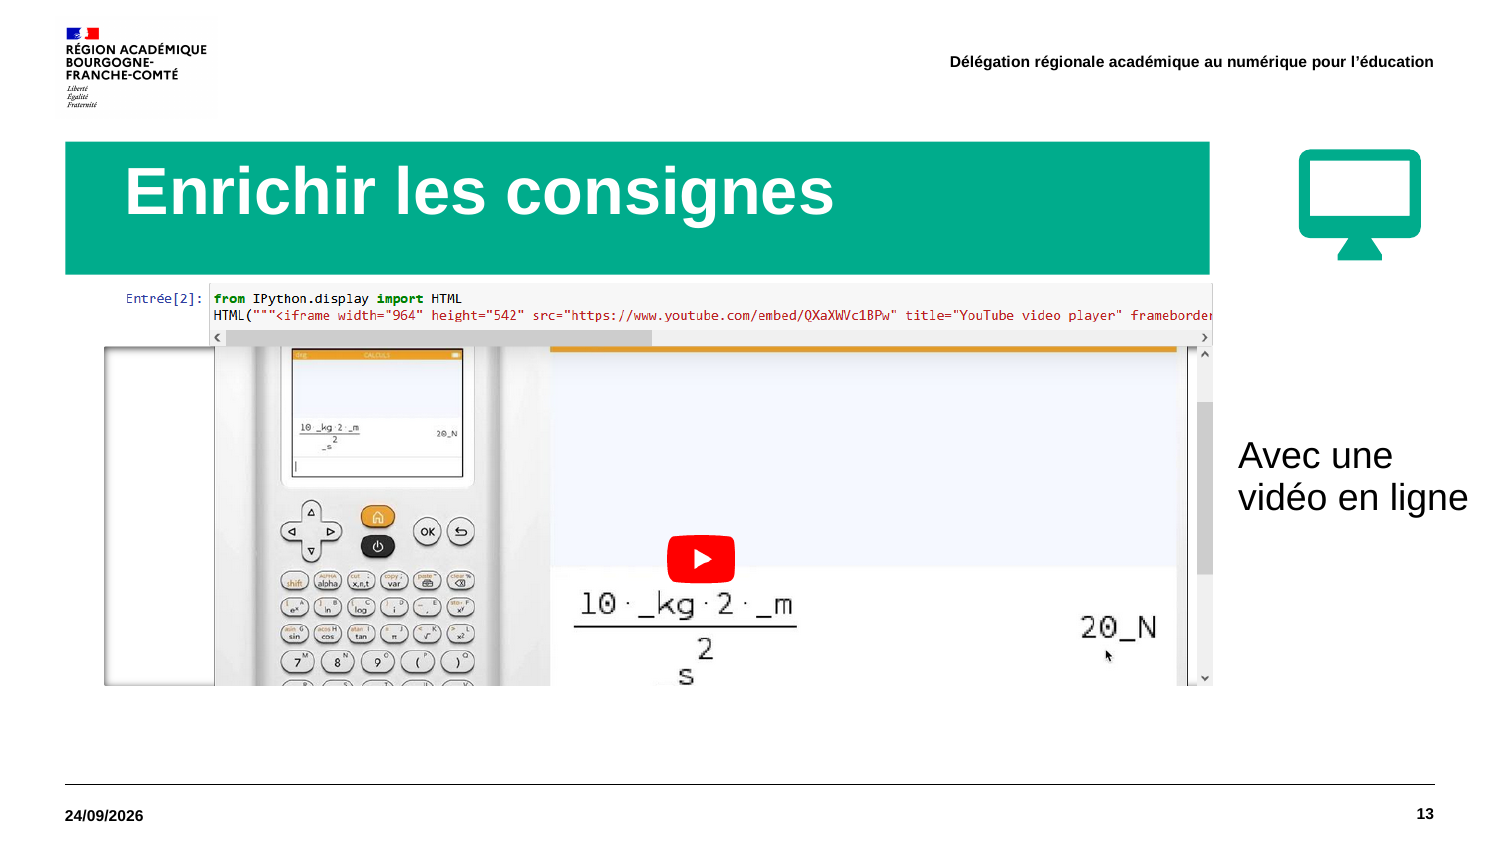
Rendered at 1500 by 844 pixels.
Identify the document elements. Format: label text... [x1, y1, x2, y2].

text_box <numéro> [1213, 784, 1435, 843]
text_box 14/02/2024 [64, 786, 245, 843]
picture [103, 283, 1217, 689]
text_box Enrichir les consignes [65, 141, 1210, 275]
text_box Avec une vidéo en ligne [1223, 427, 1497, 569]
text_box [513, 275, 987, 283]
text_box Délégation régionale académique au numérique pour l’éducation [470, 32, 1435, 91]
picture [55, 16, 218, 119]
